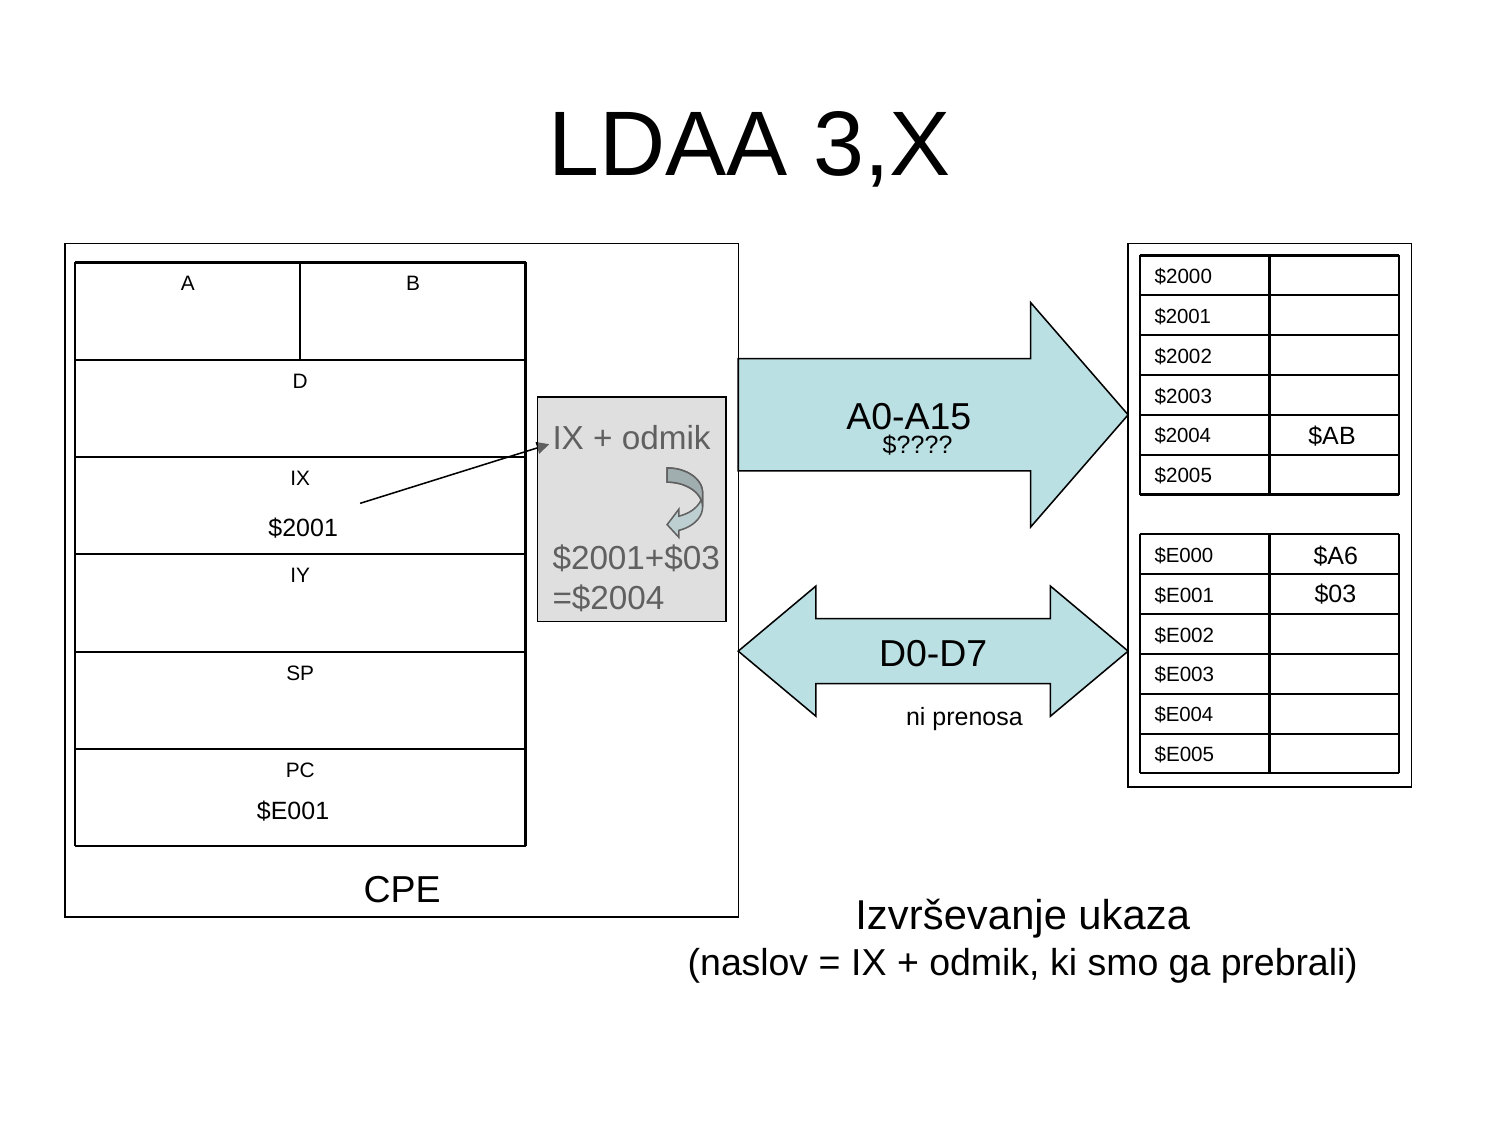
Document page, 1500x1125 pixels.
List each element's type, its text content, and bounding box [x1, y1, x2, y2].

text_box IY [76, 555, 524, 651]
text_box PC [76, 750, 524, 845]
text_box $E004 [1141, 695, 1268, 733]
text_box IX [76, 458, 524, 553]
text_box LDAA 3,X [75, 45, 1426, 233]
text_box SP [76, 653, 524, 748]
text_box $2001 [1141, 296, 1268, 334]
text_box $E002 [1141, 615, 1268, 653]
text_box $2001 [253, 503, 354, 549]
text_box $2004 [1141, 416, 1268, 454]
text_box D [76, 361, 524, 456]
text_box $A6 [1298, 531, 1374, 578]
text_box A [76, 264, 299, 359]
text_box $E000 [1141, 535, 1268, 573]
text_box IX + odmik $2001+$03 =$2004 [537, 408, 735, 624]
text_box $AB [1293, 411, 1371, 458]
text_box CPE [348, 857, 456, 919]
text_box $E003 [1141, 655, 1268, 693]
text_box $2002 [1141, 336, 1268, 374]
text_box $2003 [1141, 376, 1268, 414]
text_box $03 [1299, 570, 1372, 616]
text_box $???? [867, 420, 968, 467]
text_box D0-D7 [738, 586, 1129, 717]
text_box ni prenosa [891, 692, 1039, 738]
text_box A0-A15 [738, 302, 1129, 528]
text_box $E001 [242, 786, 345, 833]
text_box Izvrševanje ukaza (naslov = IX + odmik, ki smo ga prebrali) [672, 880, 1373, 991]
text_box $2000 [1141, 257, 1268, 294]
text_box $E005 [1141, 735, 1268, 772]
text_box [537, 397, 727, 622]
text_box B [301, 264, 524, 359]
text_box $2005 [1141, 456, 1268, 493]
text_box $E001 [1141, 575, 1268, 613]
